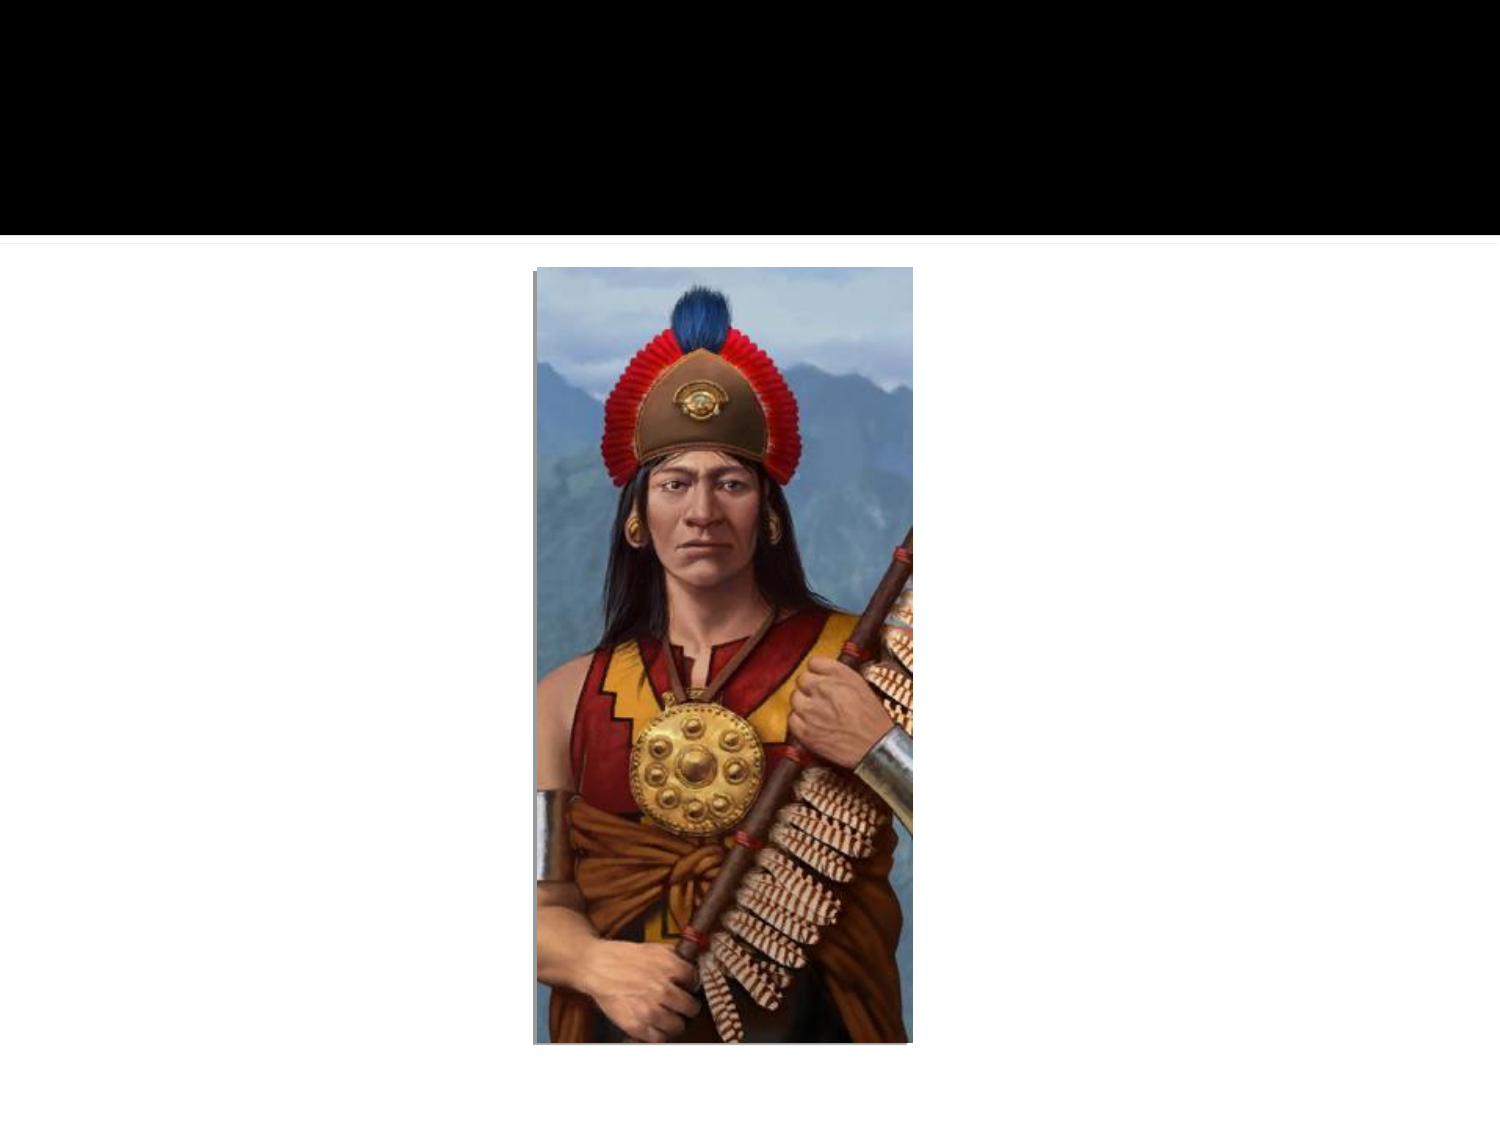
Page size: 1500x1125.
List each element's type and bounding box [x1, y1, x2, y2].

picture [537, 267, 913, 1043]
